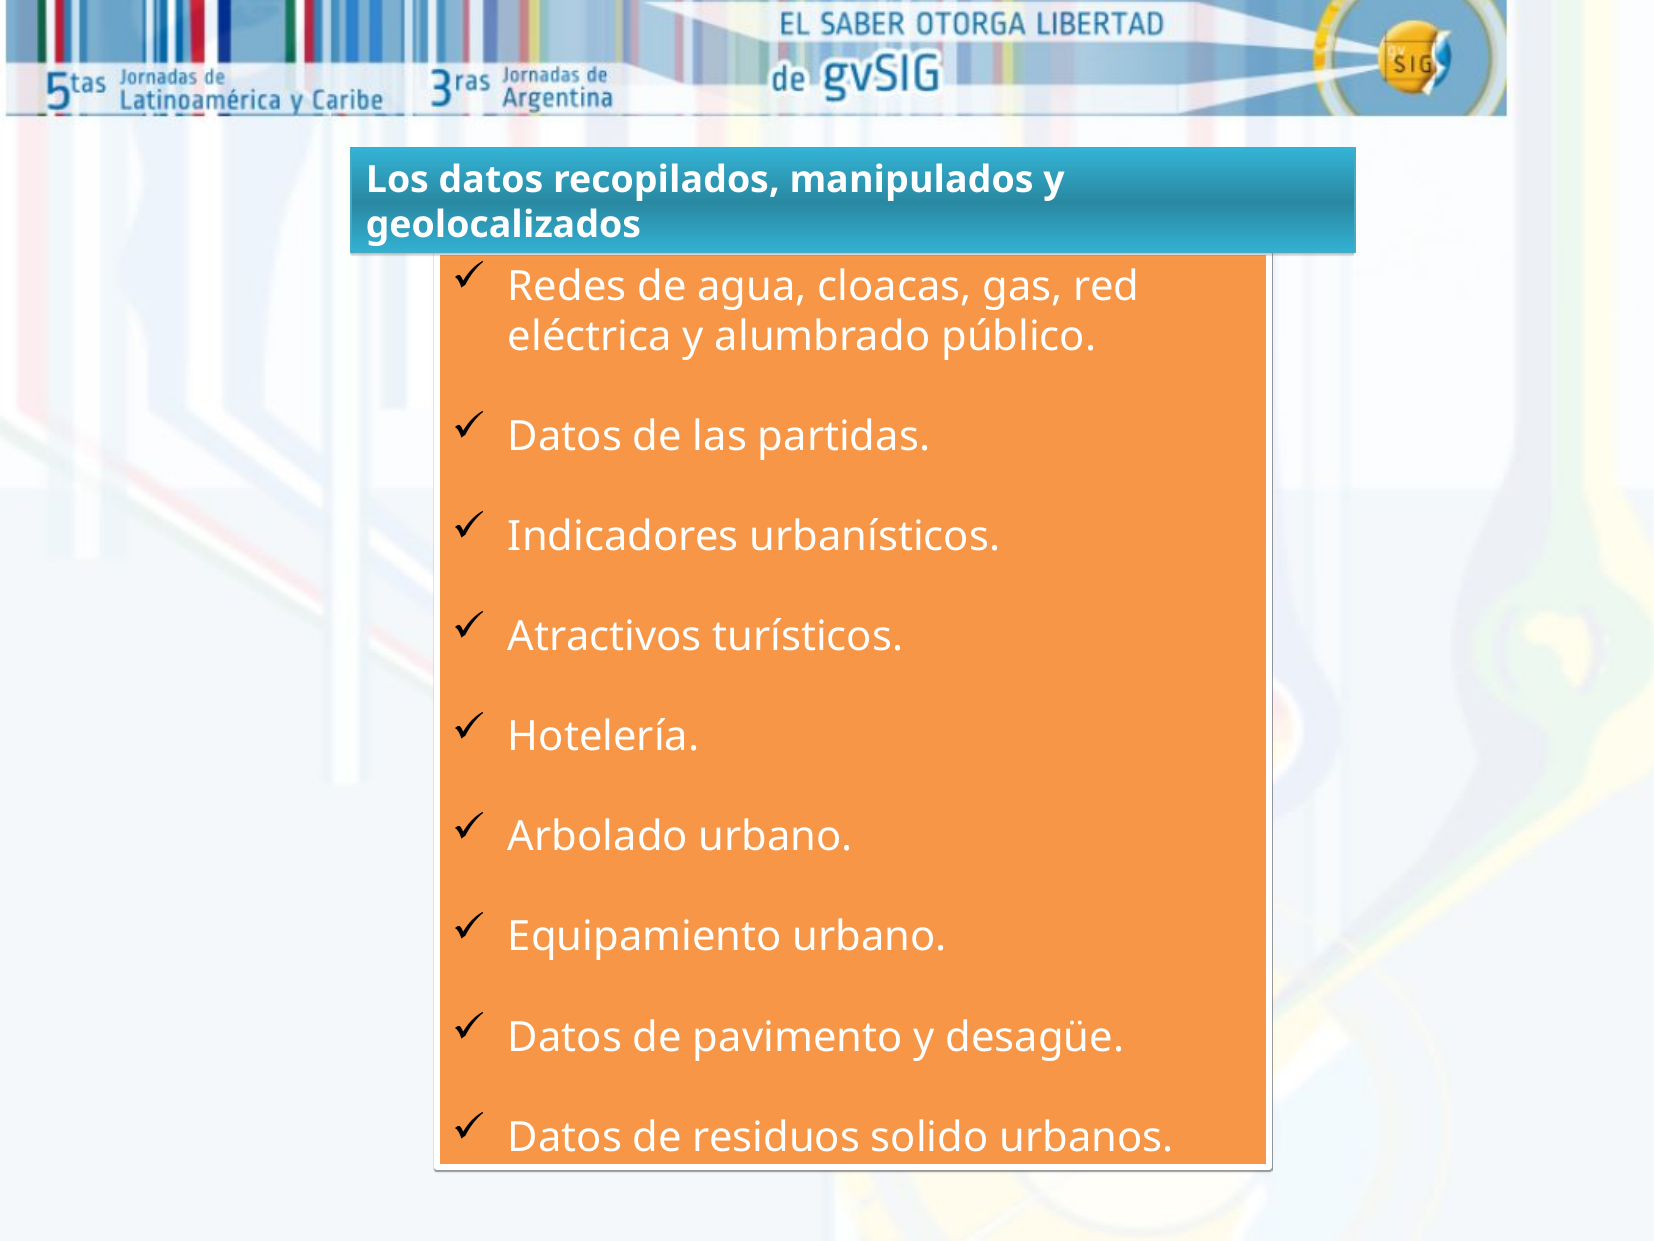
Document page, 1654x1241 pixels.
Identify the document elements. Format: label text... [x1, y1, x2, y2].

picture [0, 0, 1654, 1241]
text_box Los datos recopilados, manipulados y geolocalizados [351, 147, 1356, 253]
text_box Redes de agua, cloacas, gas, red eléctrica y alumbrado público. Datos de las partidas. Indicadores urbanísticos. Atractivos turísticos. Hotelería. Arbolado urbano. Equipamiento urbano. Datos de pavimento y desagüe. Datos de residuos solido urbanos. [436, 253, 1270, 1167]
